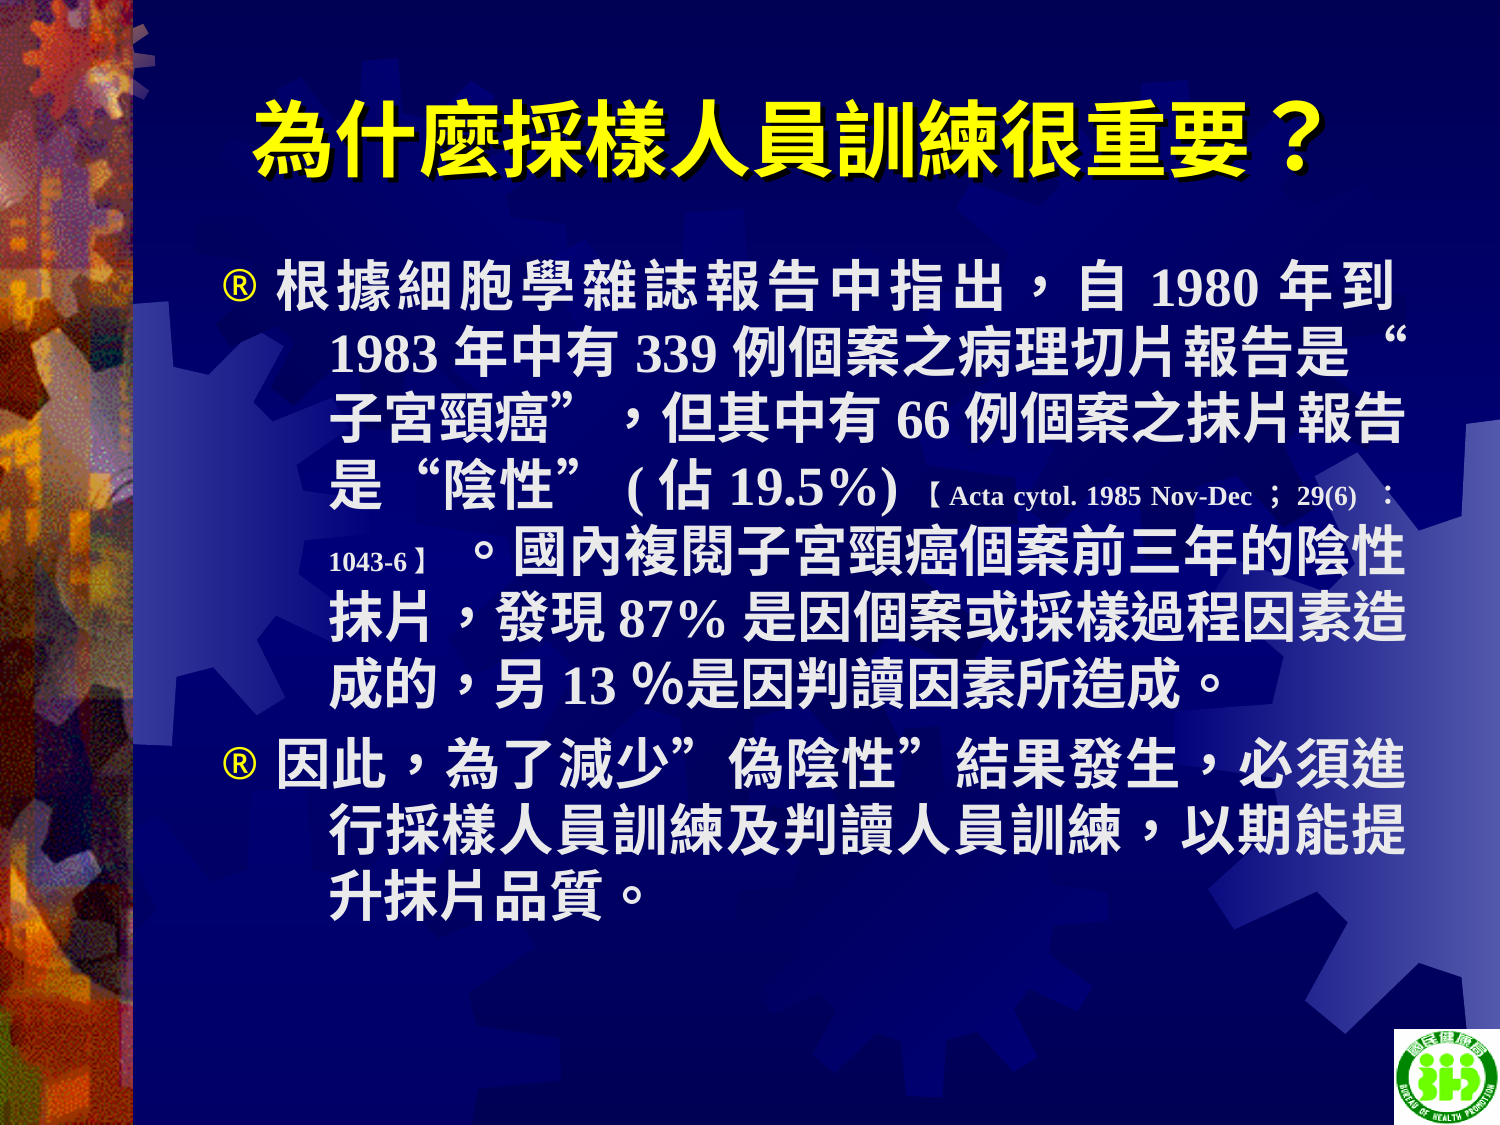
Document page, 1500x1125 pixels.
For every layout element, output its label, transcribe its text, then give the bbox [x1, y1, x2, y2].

list 根據細胞學雜誌報告中指出，自1980年到1983年中有339例個案之病理切片報告是“子宮頸癌”，但其中有66例個案之抹片報告是“陰性”(佔19.5%)【Acta cytol. 1985 Nov-Dec；29(6) ：1043-6】 。國內複閱子宮頸癌個案前三年的陰性抹片，發現87%是因個案或採樣過程因素造成的，另13％是因判讀因素所造成。 因此，為了減少”偽陰性”結果發生，必須進行採樣人員訓練及判讀人員訓練，以期能提升抹片品質。 [206, 243, 1424, 977]
title 為什麼採樣人員訓練很重要？ [147, 66, 1447, 197]
